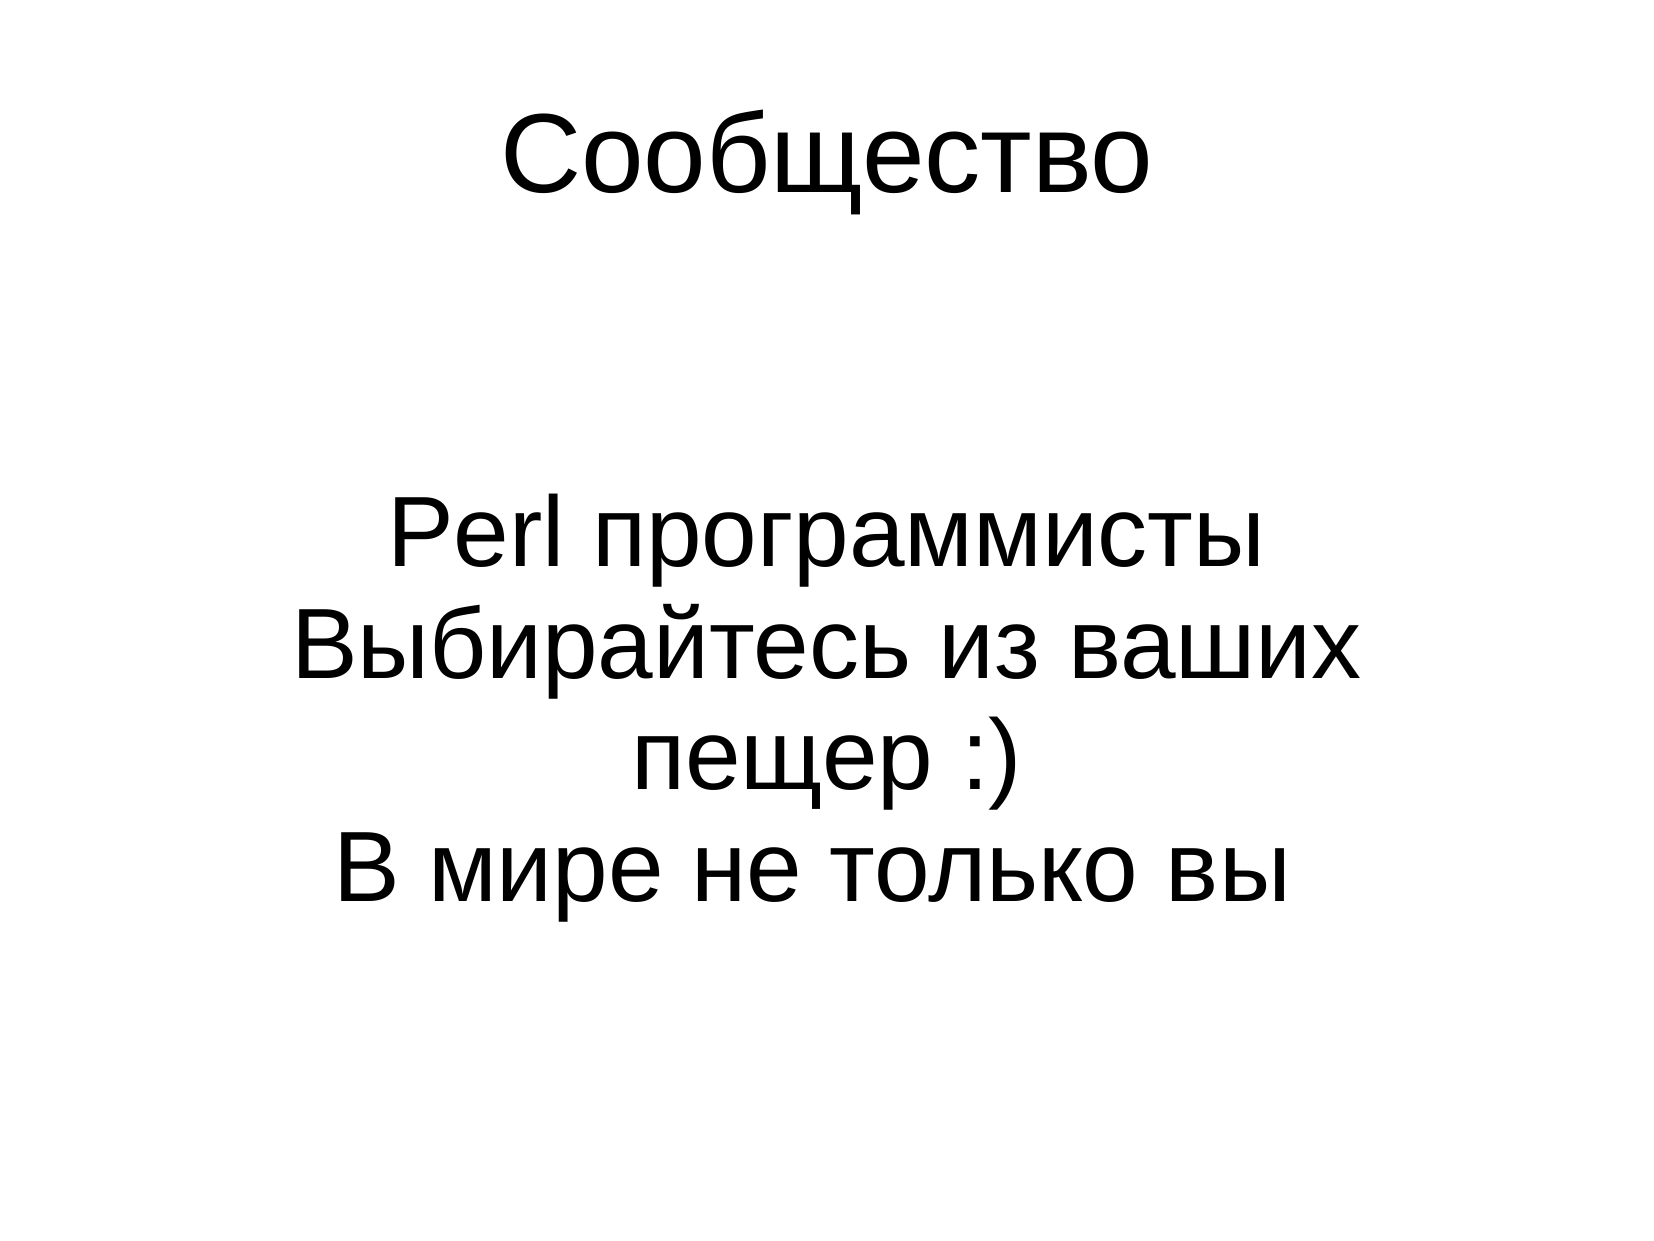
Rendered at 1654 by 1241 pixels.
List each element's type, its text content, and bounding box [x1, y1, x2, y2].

title Сообщество [82, 56, 1571, 250]
subtitle Perl программисты Выбирайтесь из ваших пещер :) В мире не только вы [82, 297, 1571, 1102]
